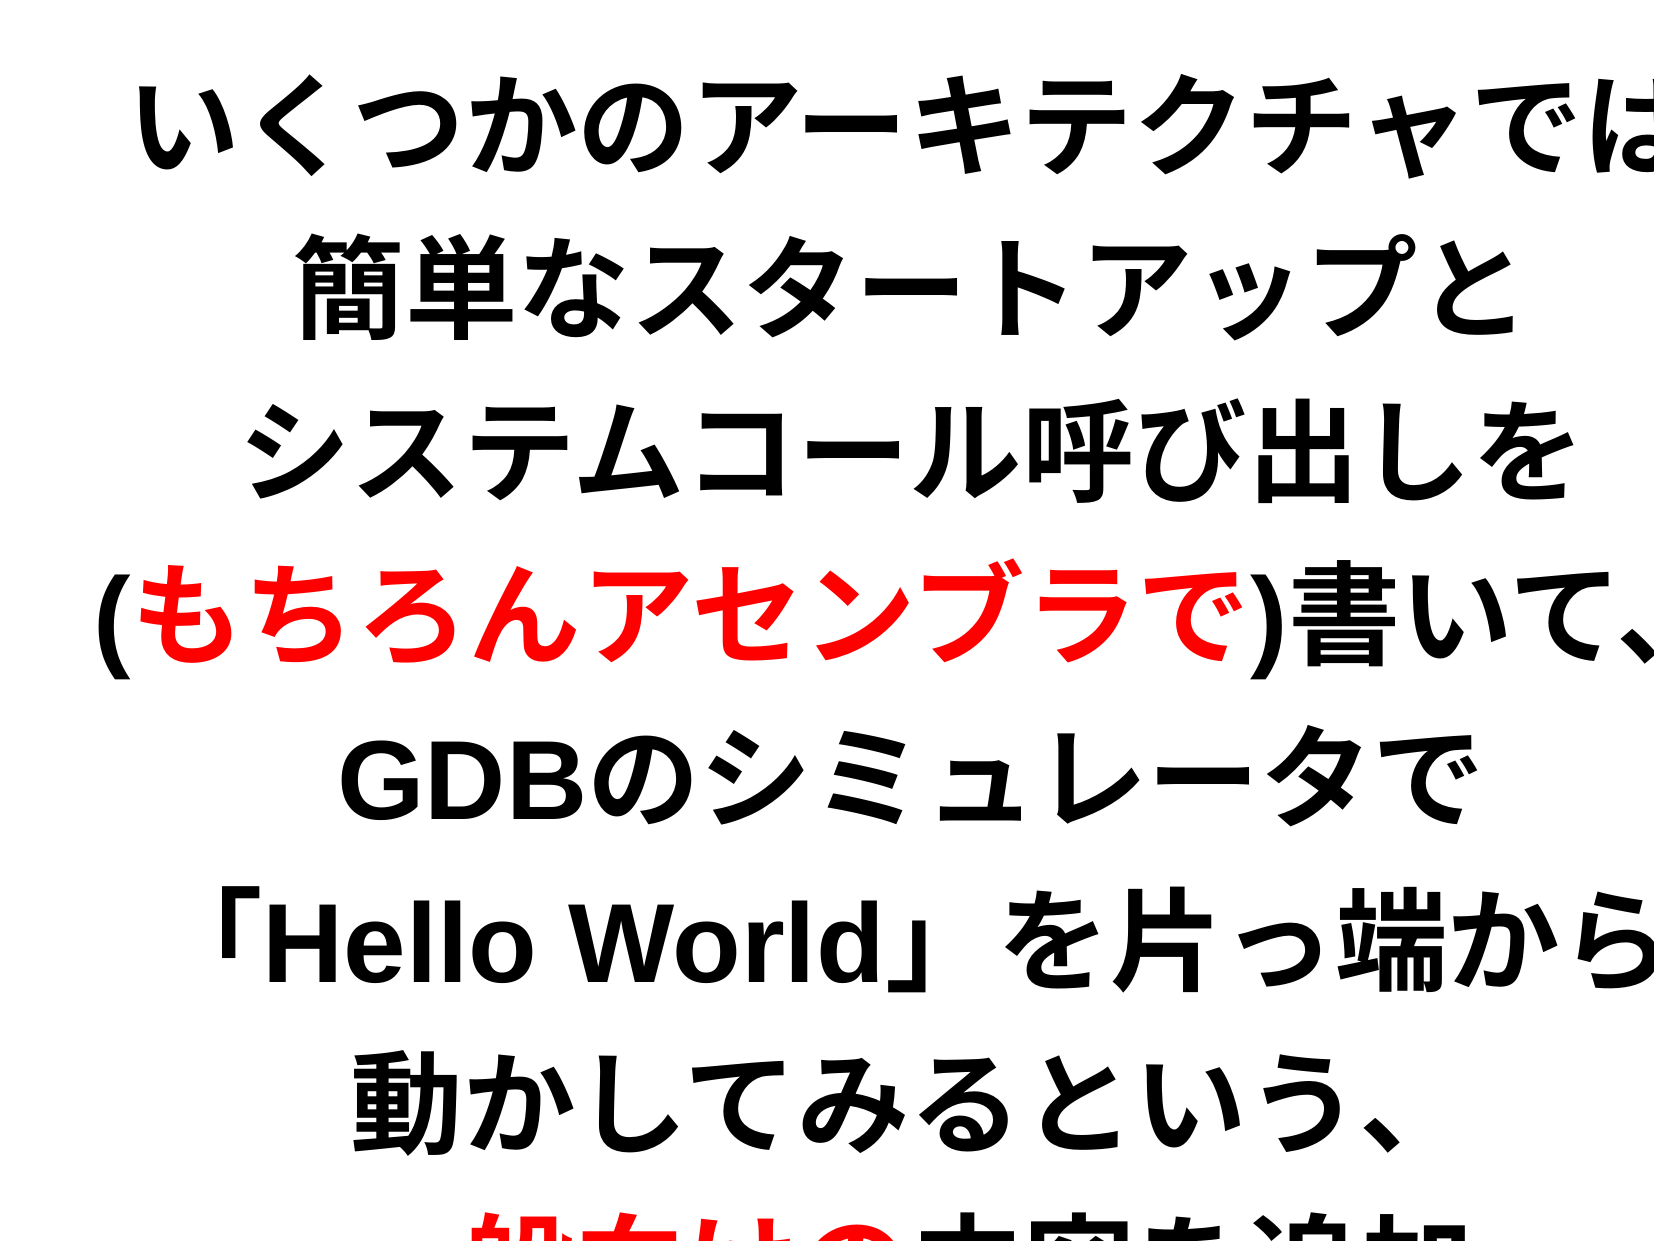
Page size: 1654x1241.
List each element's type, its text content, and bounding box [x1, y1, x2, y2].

text_box いくつかのアーキテクチャでは 簡単なスタートアップと システムコール呼び出しを (もちろんアセンブラで)書いて、 GDBのシミュレータで 「Hello World」を片っ端から 動かしてみるという、 一般向けの内容を追加 [78, 29, 1541, 1026]
